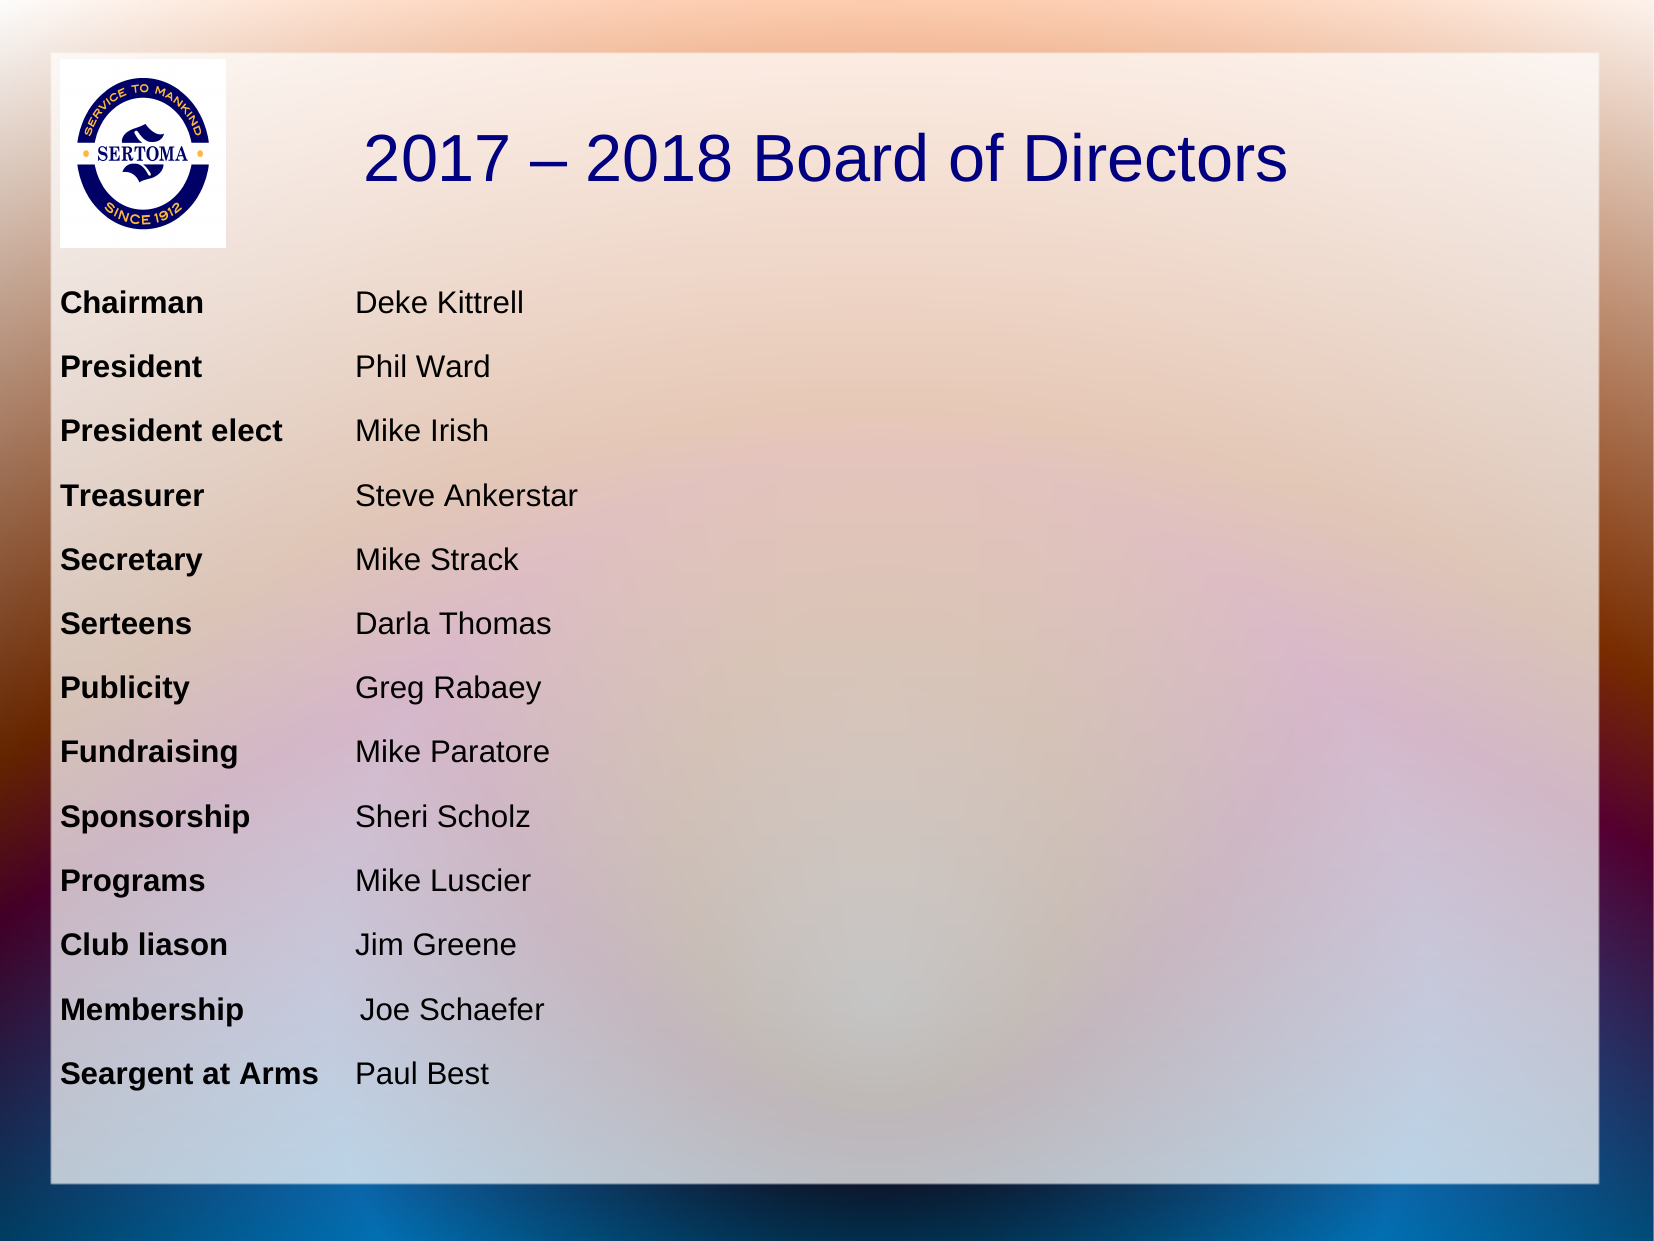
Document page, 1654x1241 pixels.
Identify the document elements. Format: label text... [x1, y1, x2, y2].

list Chairman Deke Kittrell President Phil Ward President elect Mike Irish Treasurer Steve Ankerstar Secretary Mike Strack Serteens Darla Thomas Publicity Greg Rabaey Fundraising Mike Paratore Sponsorship Sheri Scholz Programs Mike Luscier Club liason Jim Greene Membership Joe Schaefer Seargent at Arms Paul Best [60, 285, 1549, 1241]
title 2017 – 2018 Board of Directors [82, 55, 1571, 263]
picture [0, 0, 1654, 1241]
